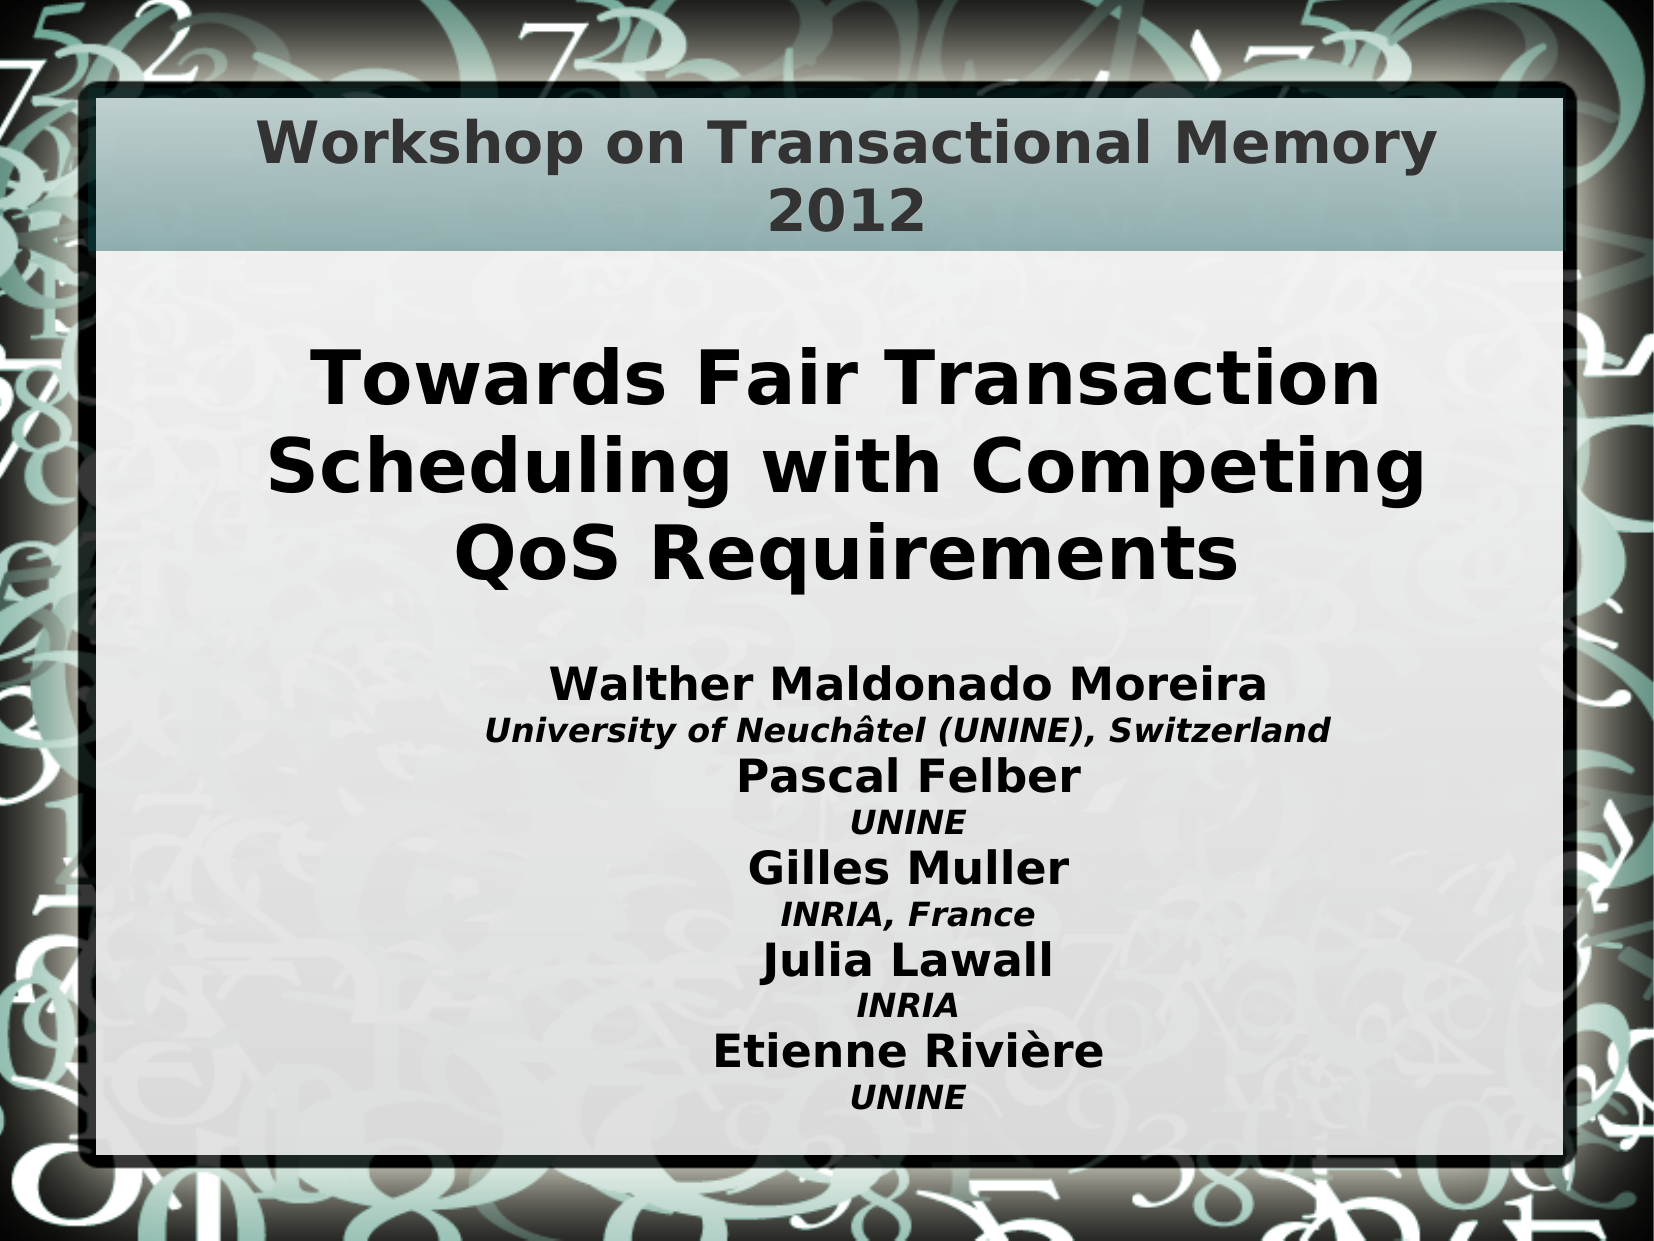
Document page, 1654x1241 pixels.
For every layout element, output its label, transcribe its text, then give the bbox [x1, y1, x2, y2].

text_box Walther Maldonado Moreira University of Neuchâtel (UNINE), Switzerland Pascal Felber UNINE Gilles Muller INRIA, France Julia Lawall INRIA Etienne Rivière UNINE [469, 651, 1348, 1125]
title Workshop on Transactional Memory 2012 [103, 103, 1592, 251]
text_box Towards Fair Transaction Scheduling with Competing QoS Requirements [250, 297, 1462, 635]
picture [0, 0, 1654, 1241]
